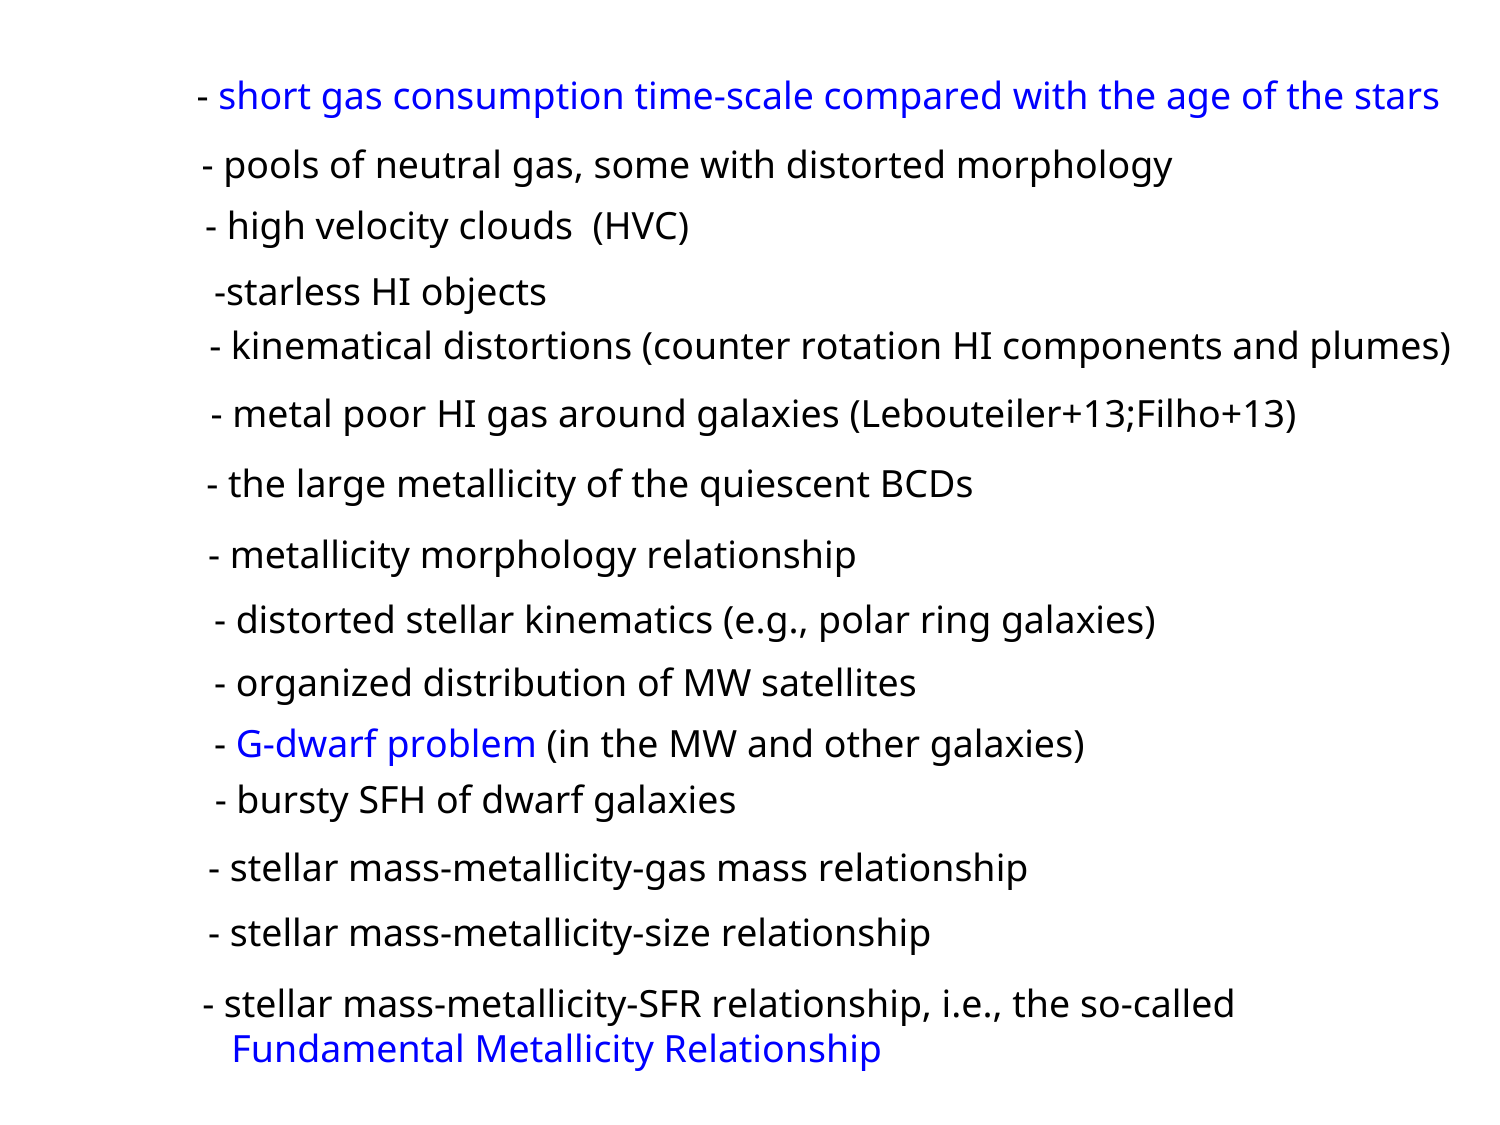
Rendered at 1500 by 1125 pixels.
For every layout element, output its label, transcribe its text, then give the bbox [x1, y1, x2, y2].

text_box - stellar mass-metallicity-gas mass relationship [193, 836, 1500, 977]
text_box - kinematical distortions (counter rotation HI components and plumes) [194, 314, 1465, 375]
text_box - G-dwarf problem (in the MW and other galaxies) [199, 713, 1108, 773]
text_box - high velocity clouds (HVC) [190, 205, 714, 255]
text_box - metal poor HI gas around galaxies (Lebouteiler+13;Filho+13) [195, 382, 1310, 443]
text_box - stellar mass-metallicity-SFR relationship, i.e., the so-called Fundamental Metallicity Relationship [187, 972, 1500, 1113]
text_box - organized distribution of MW satellites [199, 664, 951, 712]
text_box - stellar mass-metallicity-size relationship [193, 977, 1500, 1042]
text_box -starless HI objects [199, 260, 590, 321]
text_box - the large metallicity of the quiescent BCDs [191, 452, 1447, 593]
text_box - bursty SFH of dwarf galaxies [199, 768, 777, 829]
text_box - short gas consumption time-scale compared with the age of the stars [181, 64, 1500, 205]
text_box - metallicity morphology relationship [193, 523, 1500, 664]
